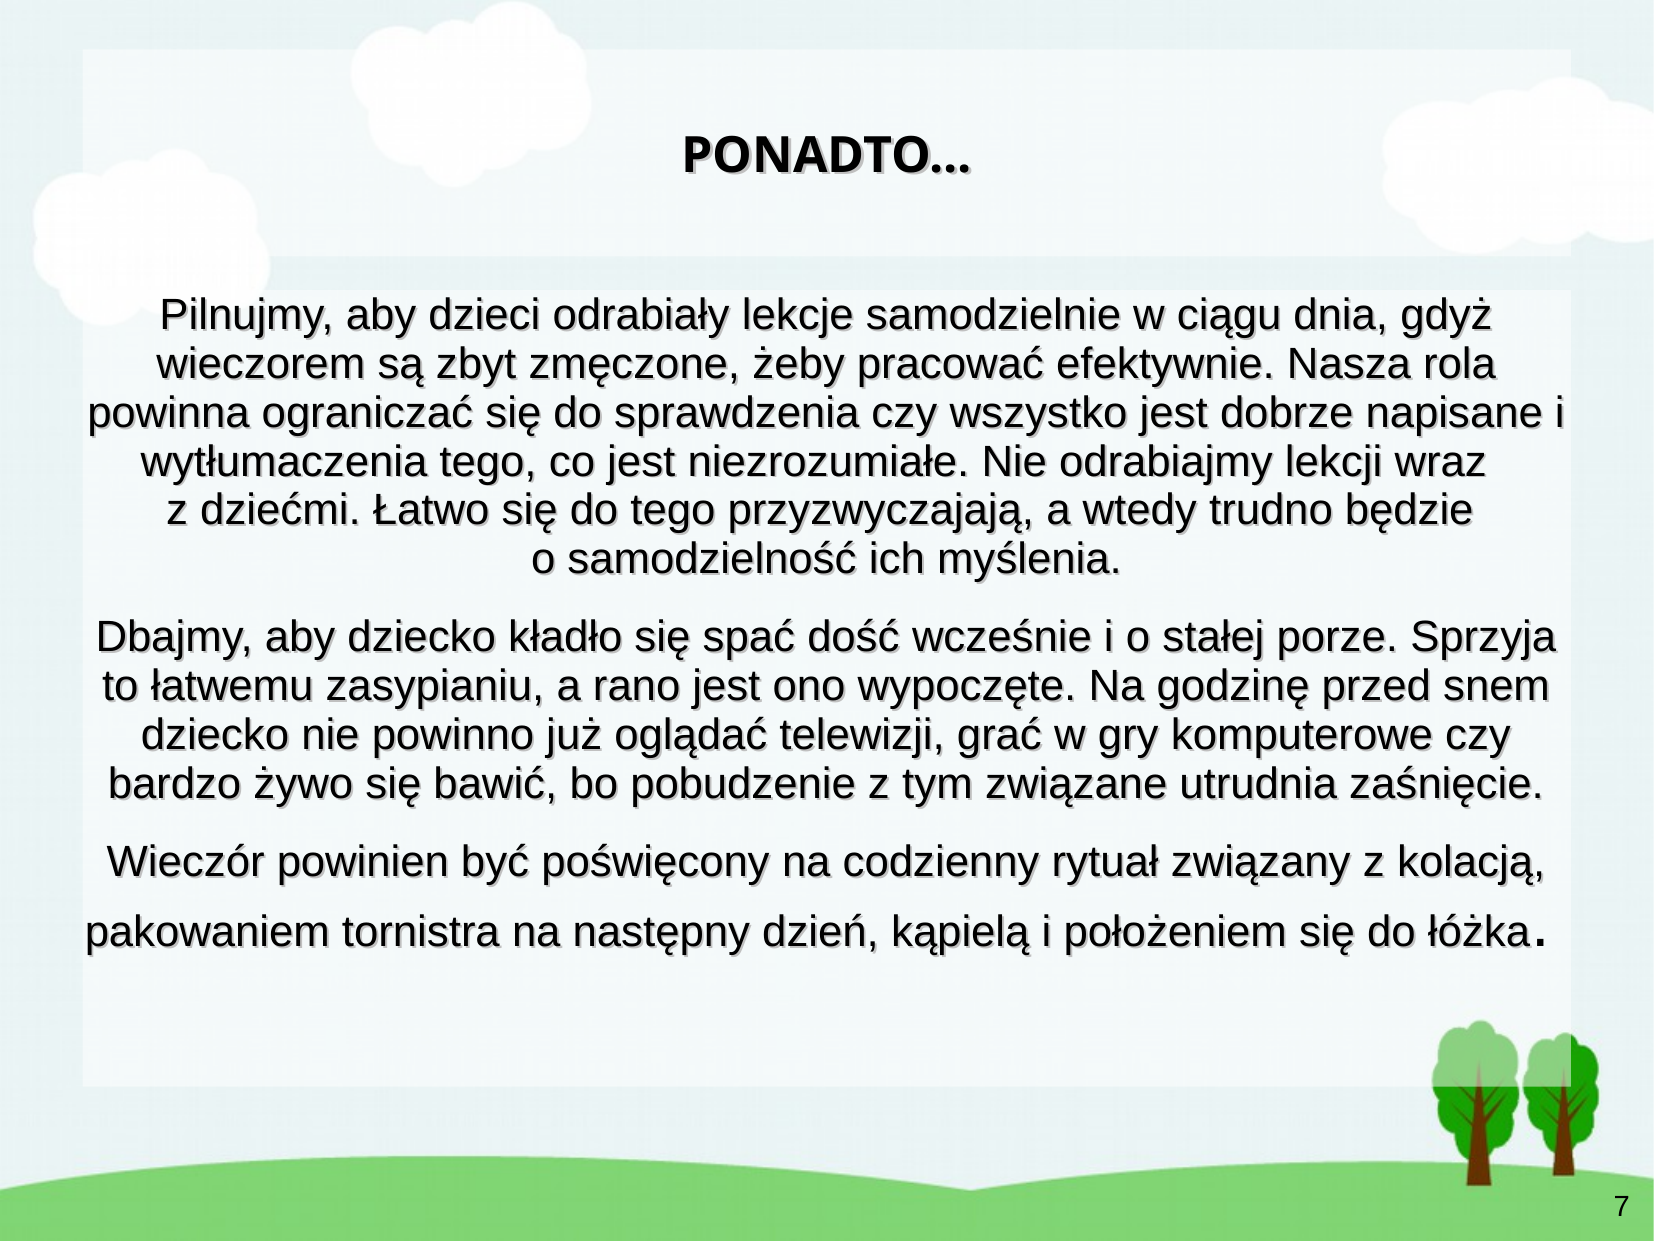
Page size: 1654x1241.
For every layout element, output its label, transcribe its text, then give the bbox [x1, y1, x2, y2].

list Pilnujmy, aby dzieci odrabiały lekcje samodzielnie w ciągu dnia, gdyż wieczorem są zbyt zmęczone, żeby pracować efektywnie. Nasza rola powinna ograniczać się do sprawdzenia czy wszystko jest dobrze napisane i wytłumaczenia tego, co jest niezrozumiałe. Nie odrabiajmy lekcji wraz z dziećmi. Łatwo się do tego przyzwyczajają, a wtedy trudno będzie o samodzielność ich myślenia. Dbajmy, aby dziecko kładło się spać dość wcześnie i o stałej porze. Sprzyja to łatwemu zasypianiu, a rano jest ono wypoczęte. Na godzinę przed snem dziecko nie powinno już oglądać telewizji, grać w gry komputerowe czy bardzo żywo się bawić, bo pobudzenie z tym związane utrudnia zaśnięcie. Wieczór powinien być poświęcony na codzienny rytuał związany z kolacją, pakowaniem tornistra na następny dzień, kąpielą i położeniem się do łóżka. [82, 290, 1571, 1087]
title PONADTO... [82, 49, 1571, 257]
picture [0, 0, 1654, 1241]
